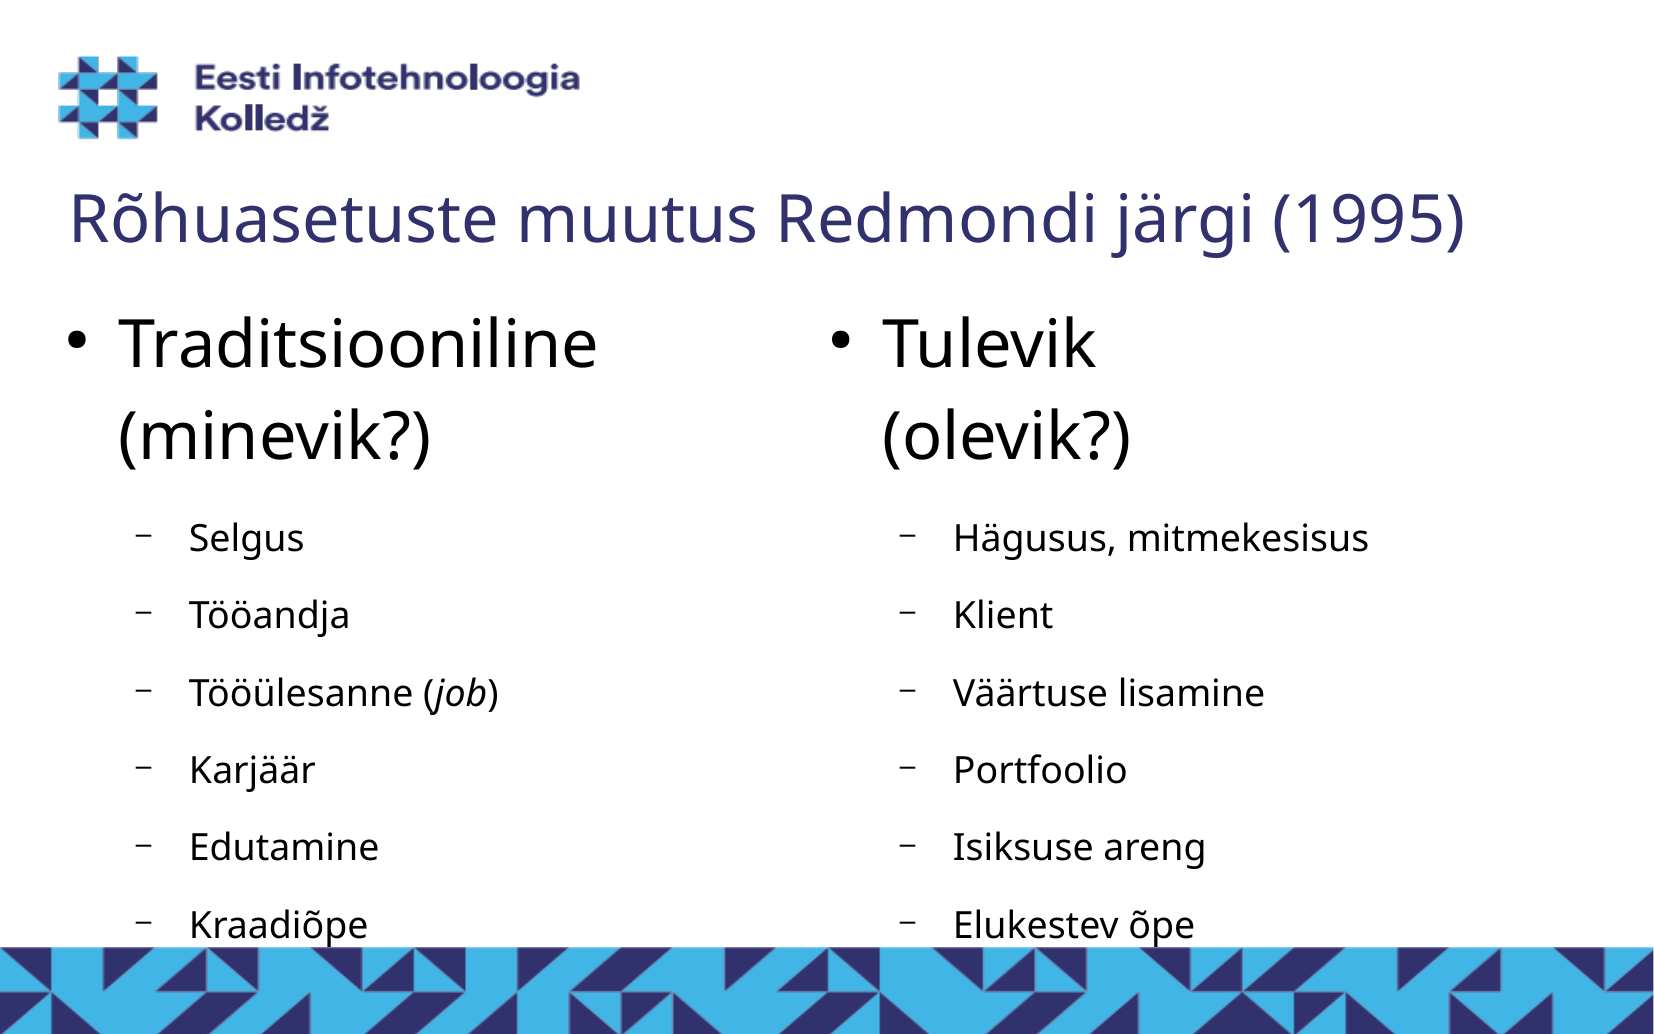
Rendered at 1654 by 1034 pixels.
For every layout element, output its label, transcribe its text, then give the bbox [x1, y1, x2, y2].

list Tulevik (olevik?) Hägusus, mitmekesisus Klient Väärtuse lisamine Portfoolio Isiksuse areng Elukestev õpe [811, 295, 1501, 1034]
title Rõhuasetuste muutus Redmondi järgi (1995) [68, 147, 1536, 286]
list Traditsiooniline (minevik?) Selgus Tööandja Tööülesanne (job) Karjäär Edutamine Kraadiõpe [47, 295, 737, 1034]
